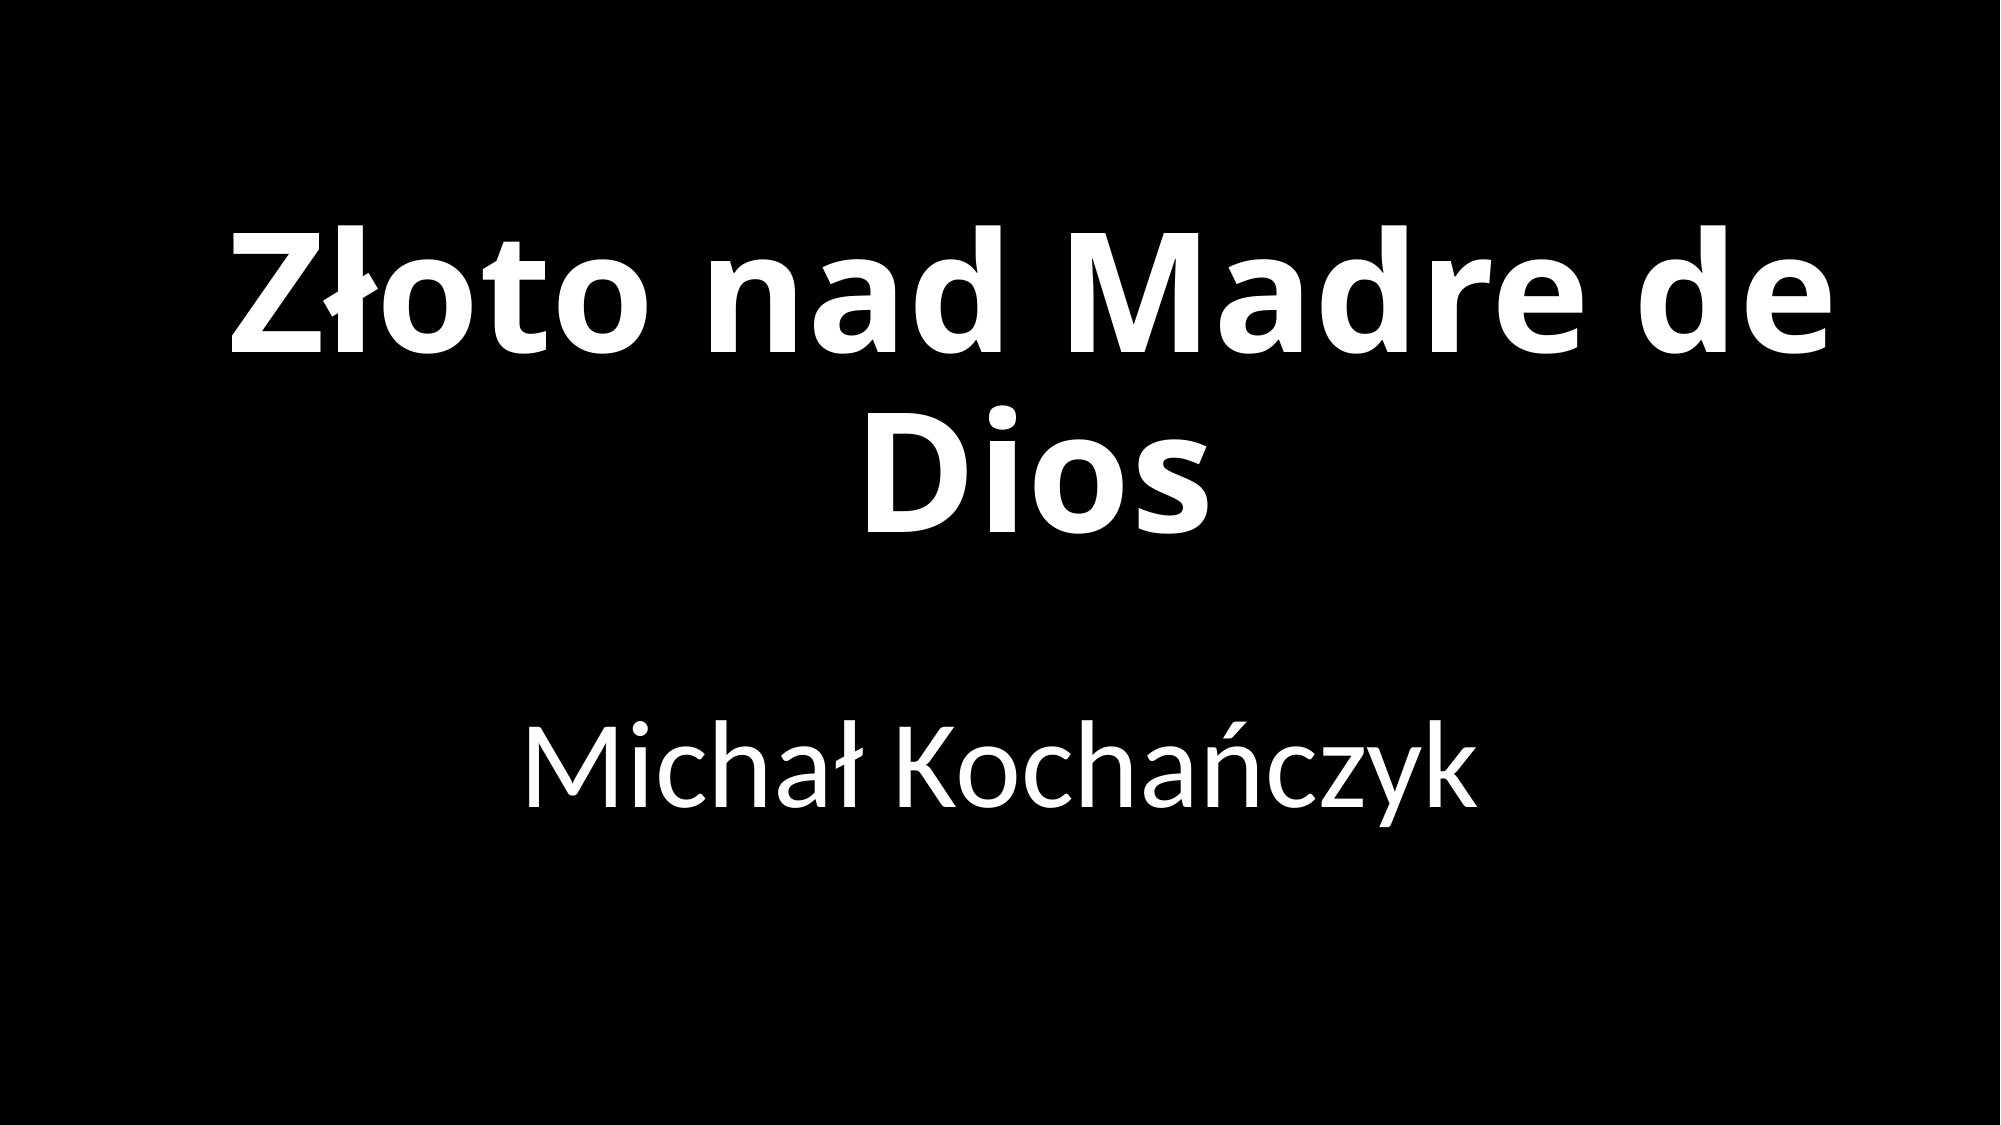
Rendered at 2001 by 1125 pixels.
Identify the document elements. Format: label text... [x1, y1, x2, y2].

subtitle Michał Kochańczyk [249, 692, 1750, 965]
title Złoto nad Madre de Dios [147, 184, 1921, 576]
